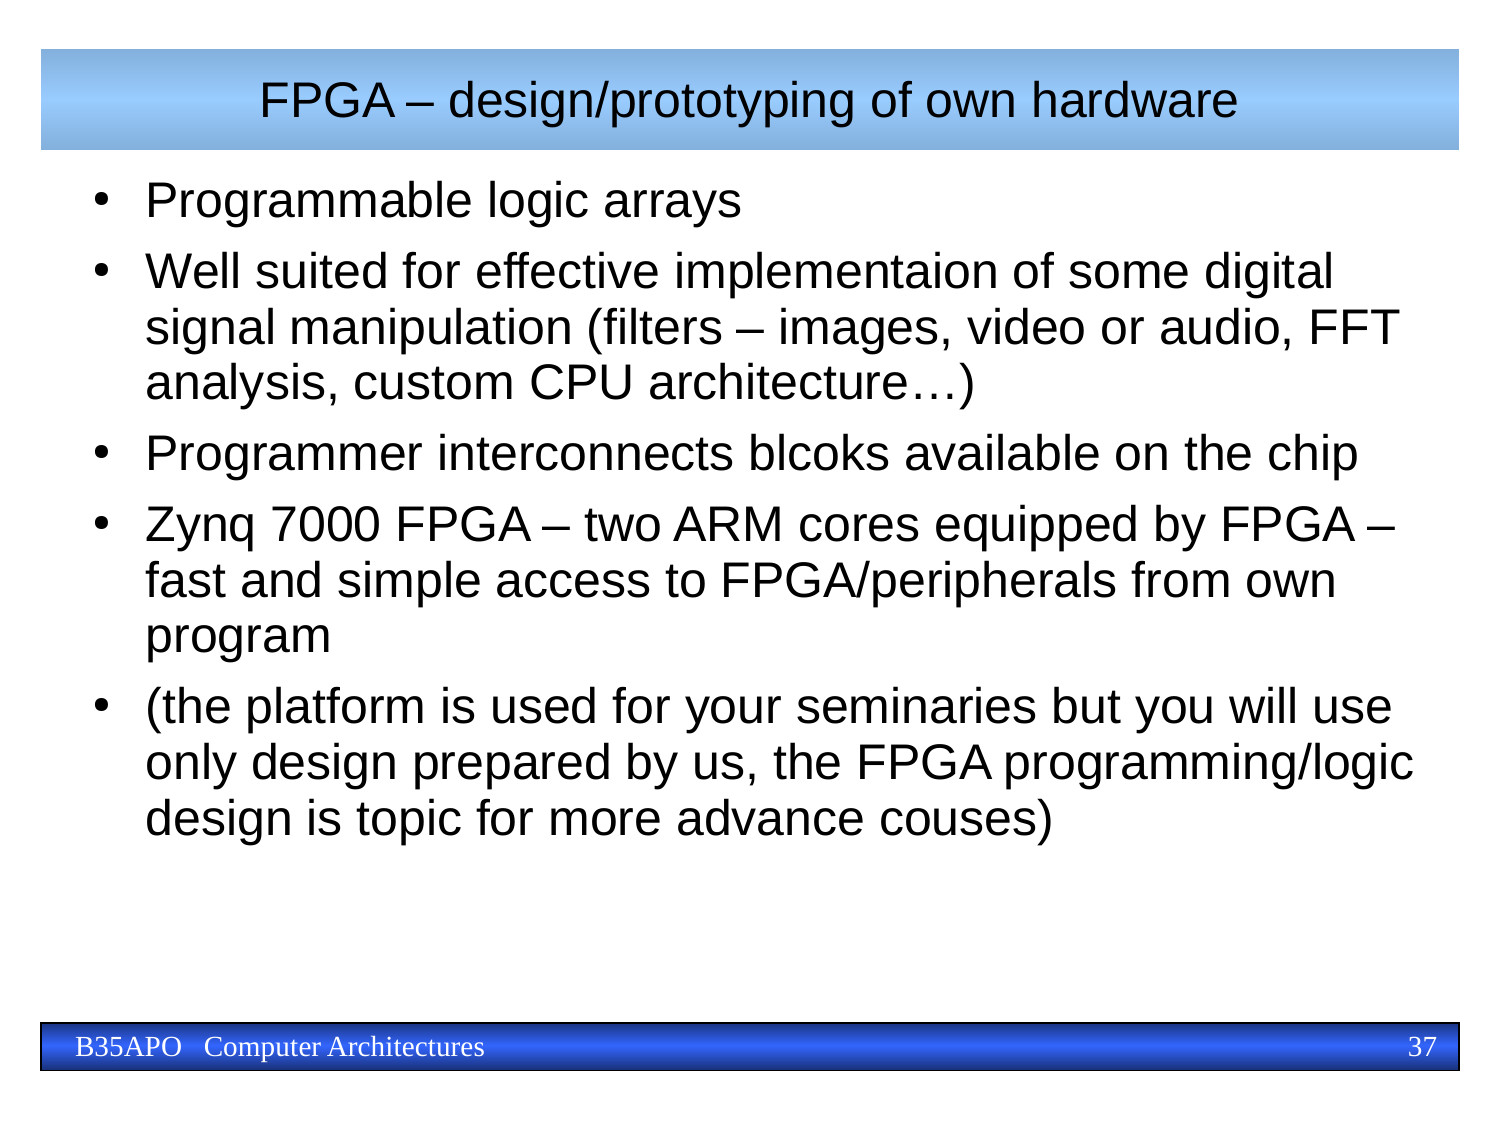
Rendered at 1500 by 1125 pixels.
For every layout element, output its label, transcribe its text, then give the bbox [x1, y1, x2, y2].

list Programmable logic arrays Well suited for effective implementaion of some digital signal manipulation (filters – images, video or audio, FFT analysis, custom CPU architecture…) Programmer interconnects blcoks available on the chip Zynq 7000 FPGA – two ARM cores equipped by FPGA – fast and simple access to FPGA/peripherals from own program (the platform is used for your seminaries but you will use only design prepared by us, the FPGA programming/logic design is topic for more advance couses) [75, 172, 1426, 916]
title FPGA – design/prototyping of own hardware [41, 49, 1459, 150]
